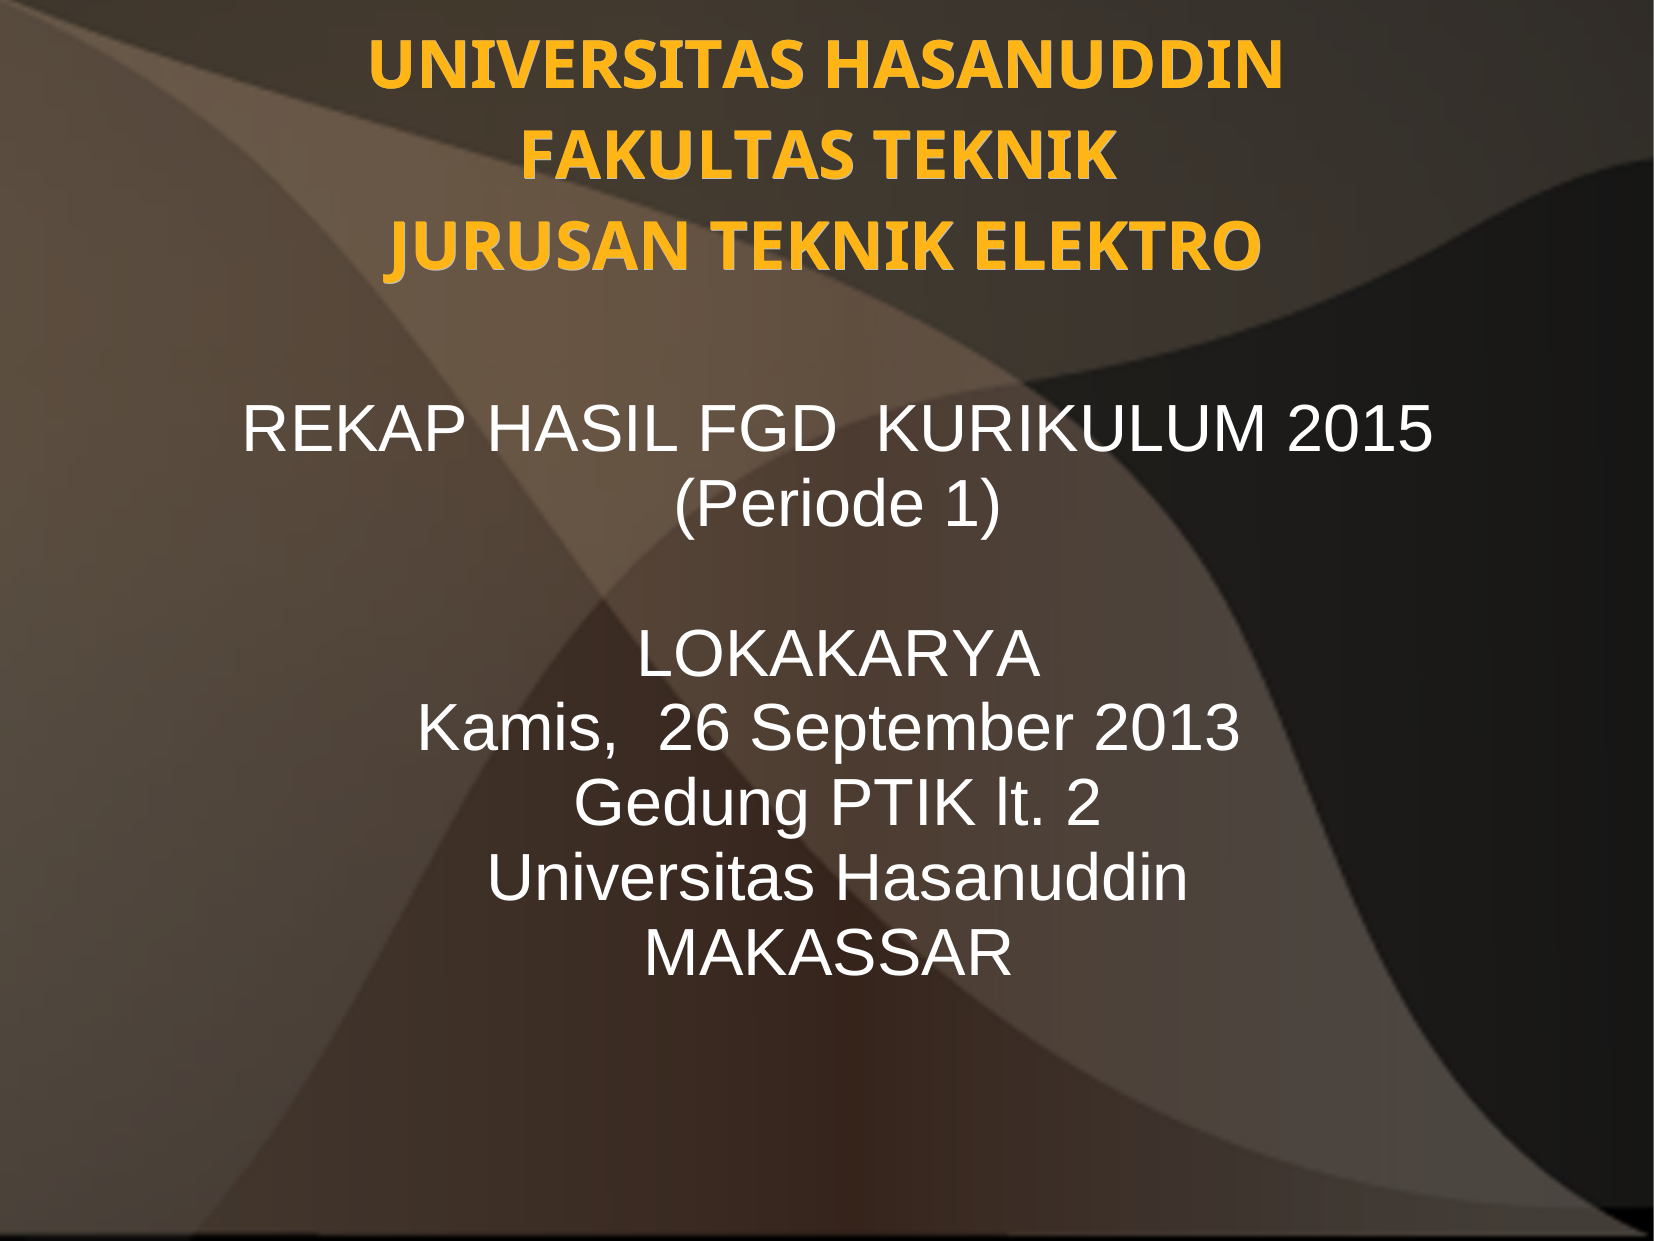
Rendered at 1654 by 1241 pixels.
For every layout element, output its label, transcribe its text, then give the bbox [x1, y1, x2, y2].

text_box REKAP HASIL FGD KURIKULUM 2015 (Periode 1) LOKAKARYA Kamis, 26 September 2013 Gedung PTIK lt. 2 Universitas Hasanuddin MAKASSAR [94, 330, 1583, 1050]
picture [0, 0, 1654, 1241]
title UNIVERSITAS HASANUDDIN FAKULTAS TEKNIK JURUSAN TEKNIK ELEKTRO [82, 40, 1571, 266]
